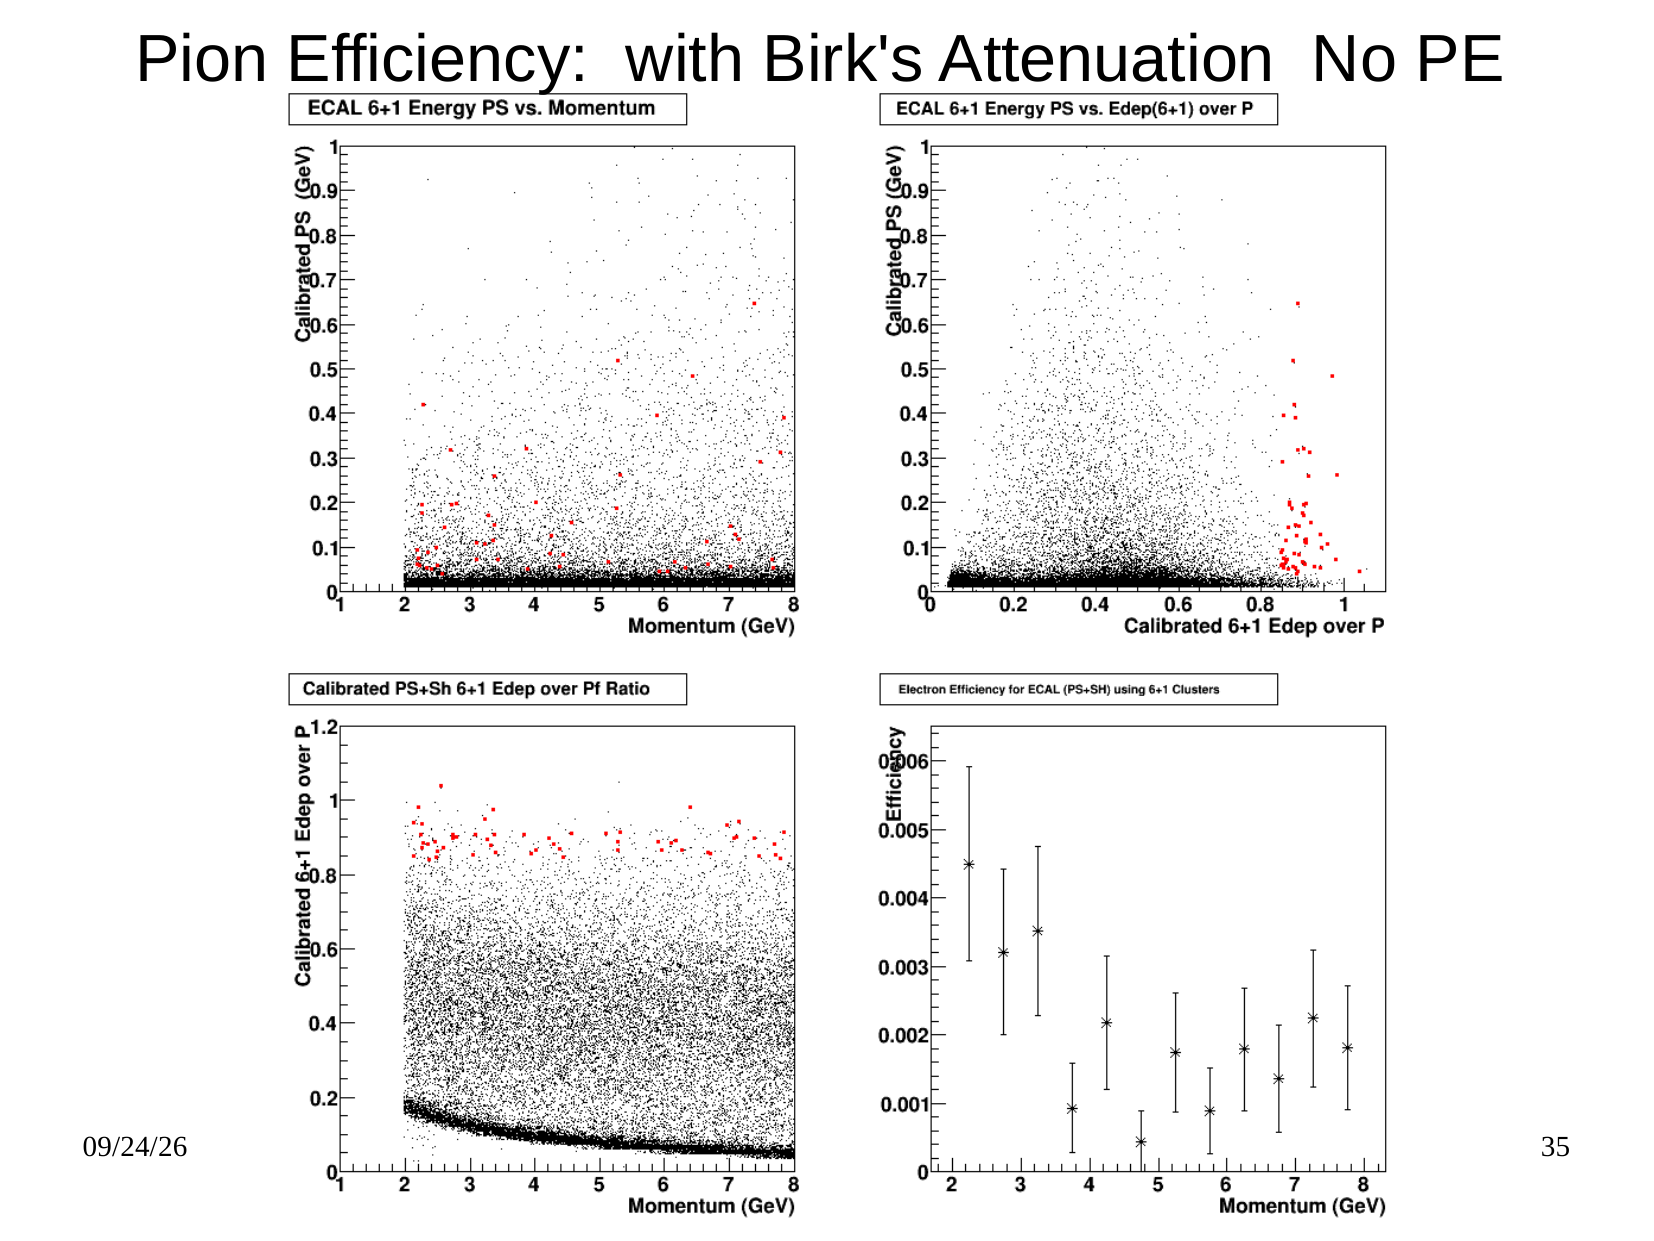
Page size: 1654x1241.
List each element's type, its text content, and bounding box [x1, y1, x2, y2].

title Pion Efficiency: with Birk's Attenuation No PE [134, 0, 1575, 133]
picture [272, 133, 1454, 1239]
